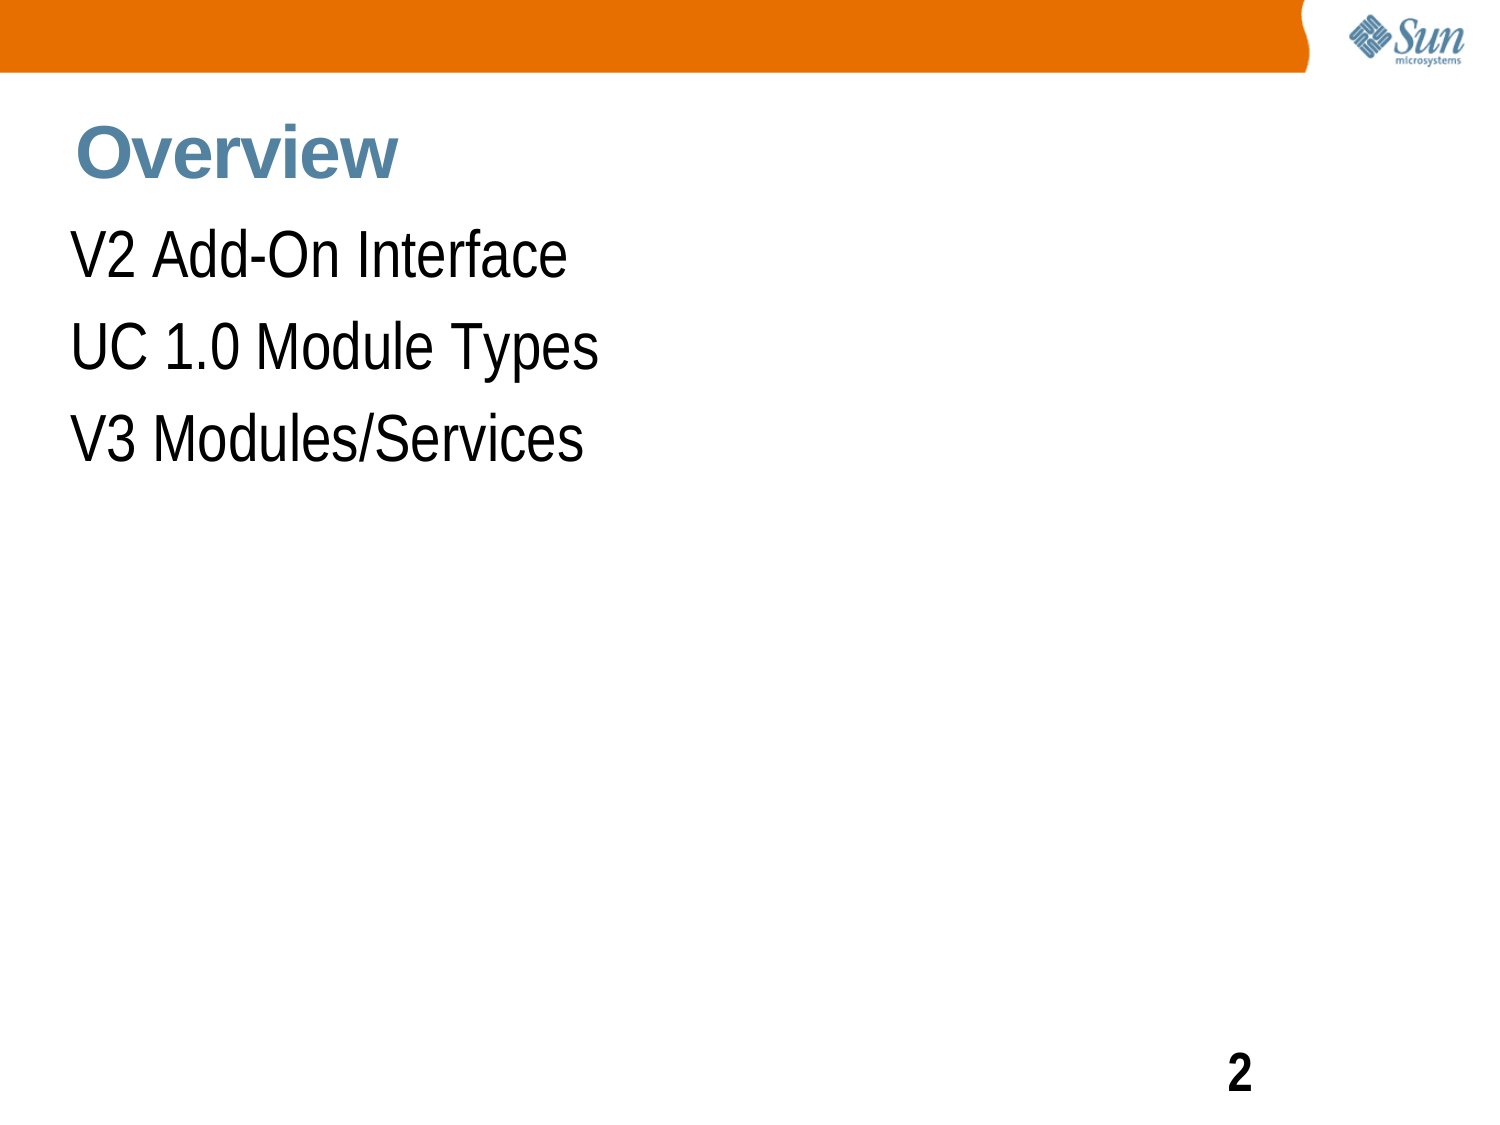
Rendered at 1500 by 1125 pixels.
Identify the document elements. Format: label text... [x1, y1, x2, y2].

list V2 Add-On Interface UC 1.0 Module Types V3 Modules/Services [50, 224, 1388, 1002]
title Overview [75, 117, 1438, 232]
picture [0, 0, 1500, 75]
